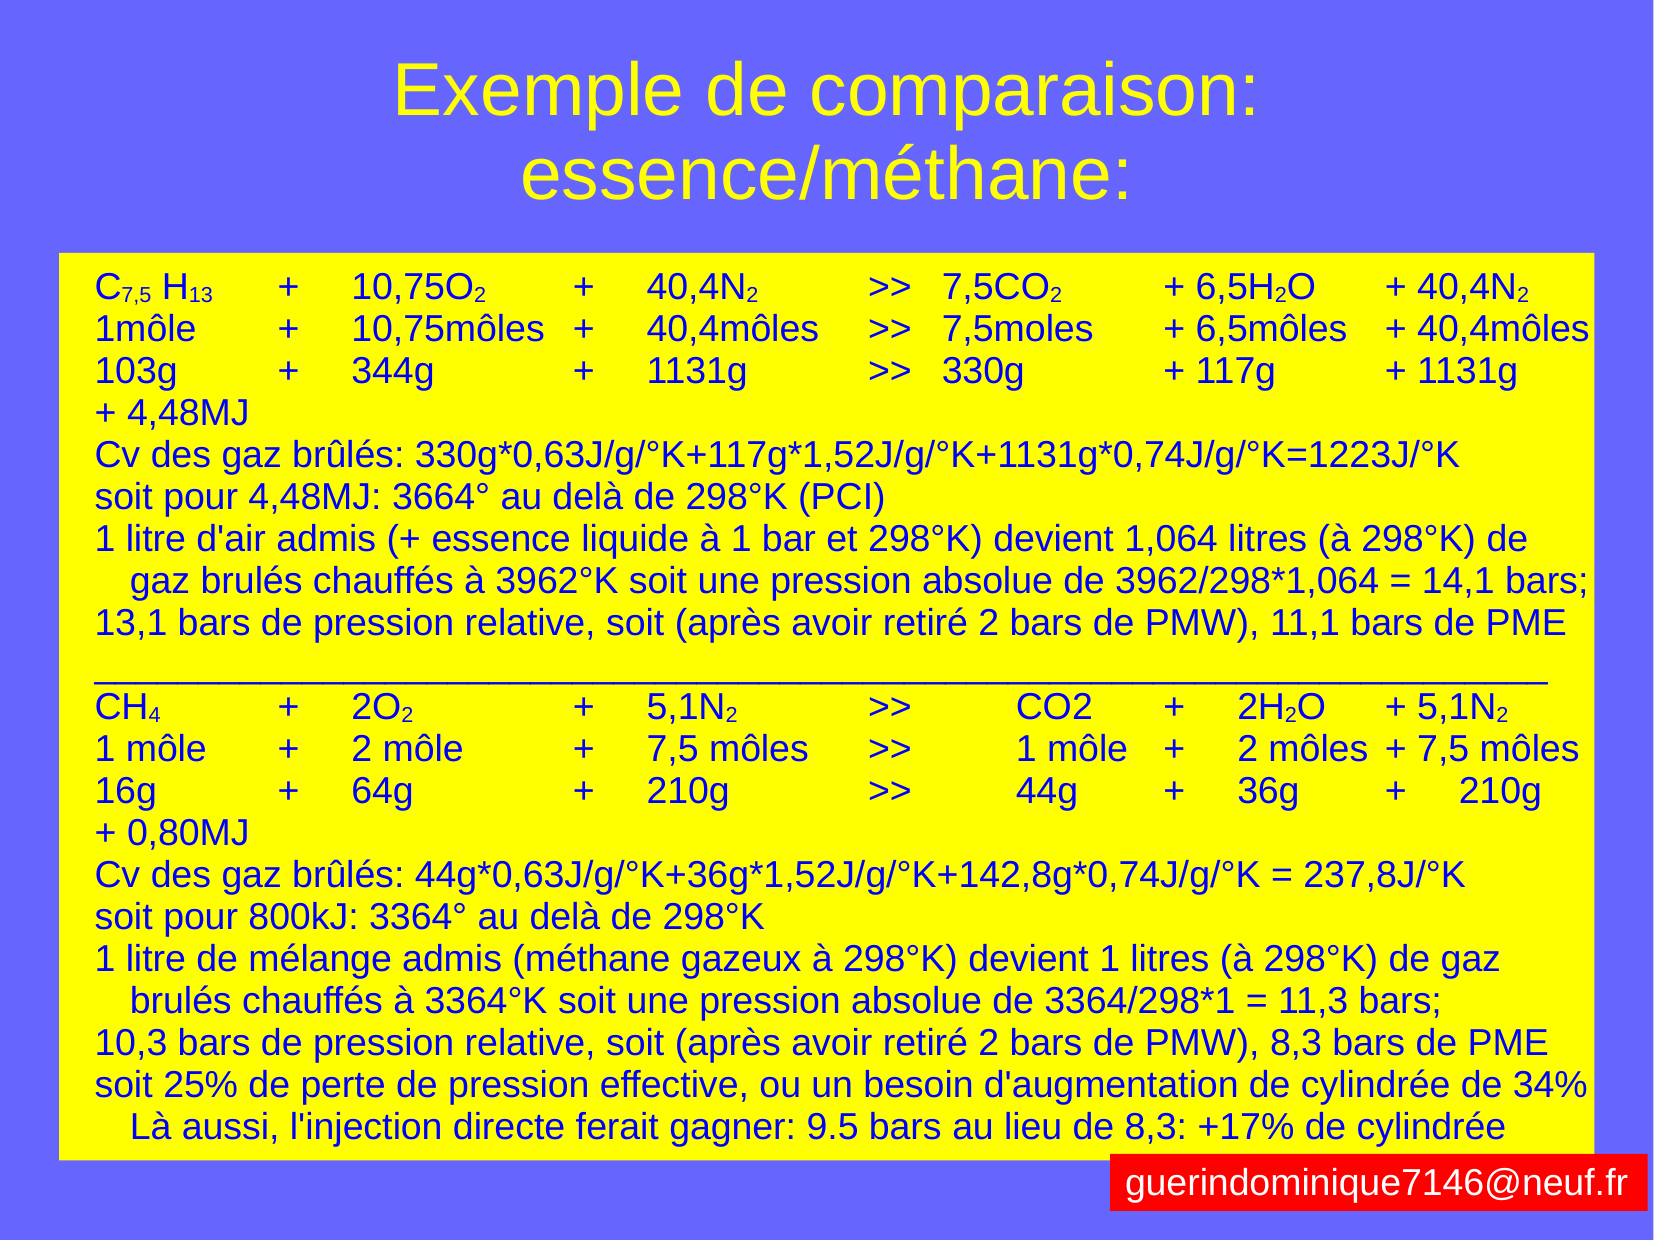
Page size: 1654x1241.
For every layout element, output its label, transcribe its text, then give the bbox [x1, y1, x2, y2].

title Exemple de comparaison: essence/méthane: [82, 47, 1571, 216]
text_box guerindominique7146@neuf.fr [1110, 1153, 1648, 1211]
text_box C7,5 H13 + 10,75O2 + 40,4N2 >> 7,5CO2 + 6,5H2O + 40,4N2 1môle + 10,75môles + 40,4môles >> 7,5moles + 6,5môles + 40,4môles 103g + 344g + 1131g >> 330g + 117g + 1131g + 4,48MJ Cv des gaz brûlés: 330g*0,63J/g/°K+117g*1,52J/g/°K+1131g*0,74J/g/°K=1223J/°K soit pour 4,48MJ: 3664° au delà de 298°K (PCI) 1 litre d'air admis (+ essence liquide à 1 bar et 298°K) devient 1,064 litres (à 298°K) de gaz brulés chauffés à 3962°K soit une pression absolue de 3962/298*1,064 = 14,1 bars; 13,1 bars de pression relative, soit (après avoir retiré 2 bars de PMW), 11,1 bars de PME ______________________________________________________________________ CH4 + 2O2 + 5,1N2 >> CO2 + 2H2O + 5,1N2 1 môle + 2 môle + 7,5 môles >> 1 môle + 2 môles + 7,5 môles 16g + 64g + 210g >> 44g + 36g + 210g + 0,80MJ Cv des gaz brûlés: 44g*0,63J/g/°K+36g*1,52J/g/°K+142,8g*0,74J/g/°K = 237,8J/°K soit pour 800kJ: 3364° au delà de 298°K 1 litre de mélange admis (méthane gazeux à 298°K) devient 1 litres (à 298°K) de gaz brulés chauffés à 3364°K soit une pression absolue de 3364/298*1 = 11,3 bars; 10,3 bars de pression relative, soit (après avoir retiré 2 bars de PMW), 8,3 bars de PME soit 25% de perte de pression effective, ou un besoin d'augmentation de cylindrée de 34% Là aussi, l'injection directe ferait gagner: 9.5 bars au lieu de 8,3: +17% de cylindrée [59, 252, 1595, 1161]
